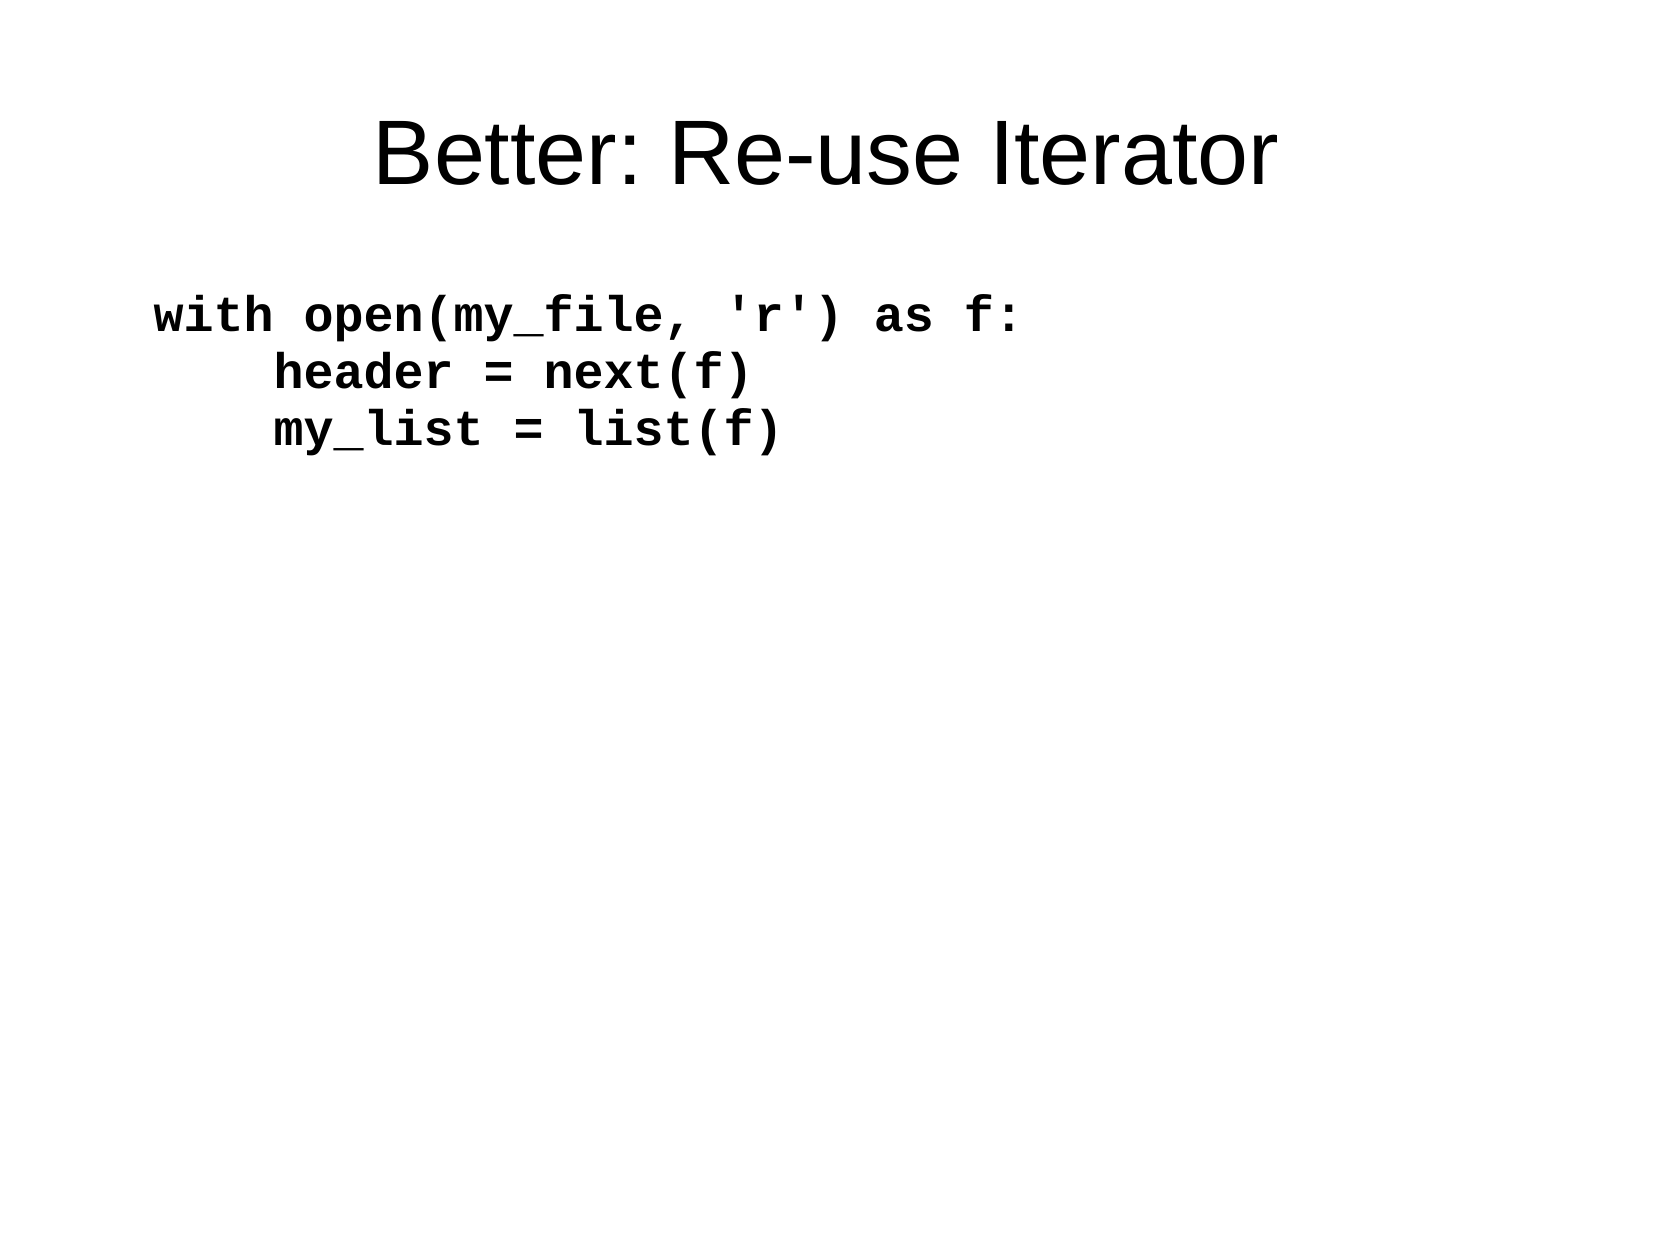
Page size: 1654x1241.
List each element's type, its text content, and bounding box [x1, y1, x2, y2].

list with open(my_file, 'r') as f: header = next(f) my_list = list(f) [82, 290, 1571, 1010]
title Better: Re-use Iterator [82, 49, 1571, 257]
